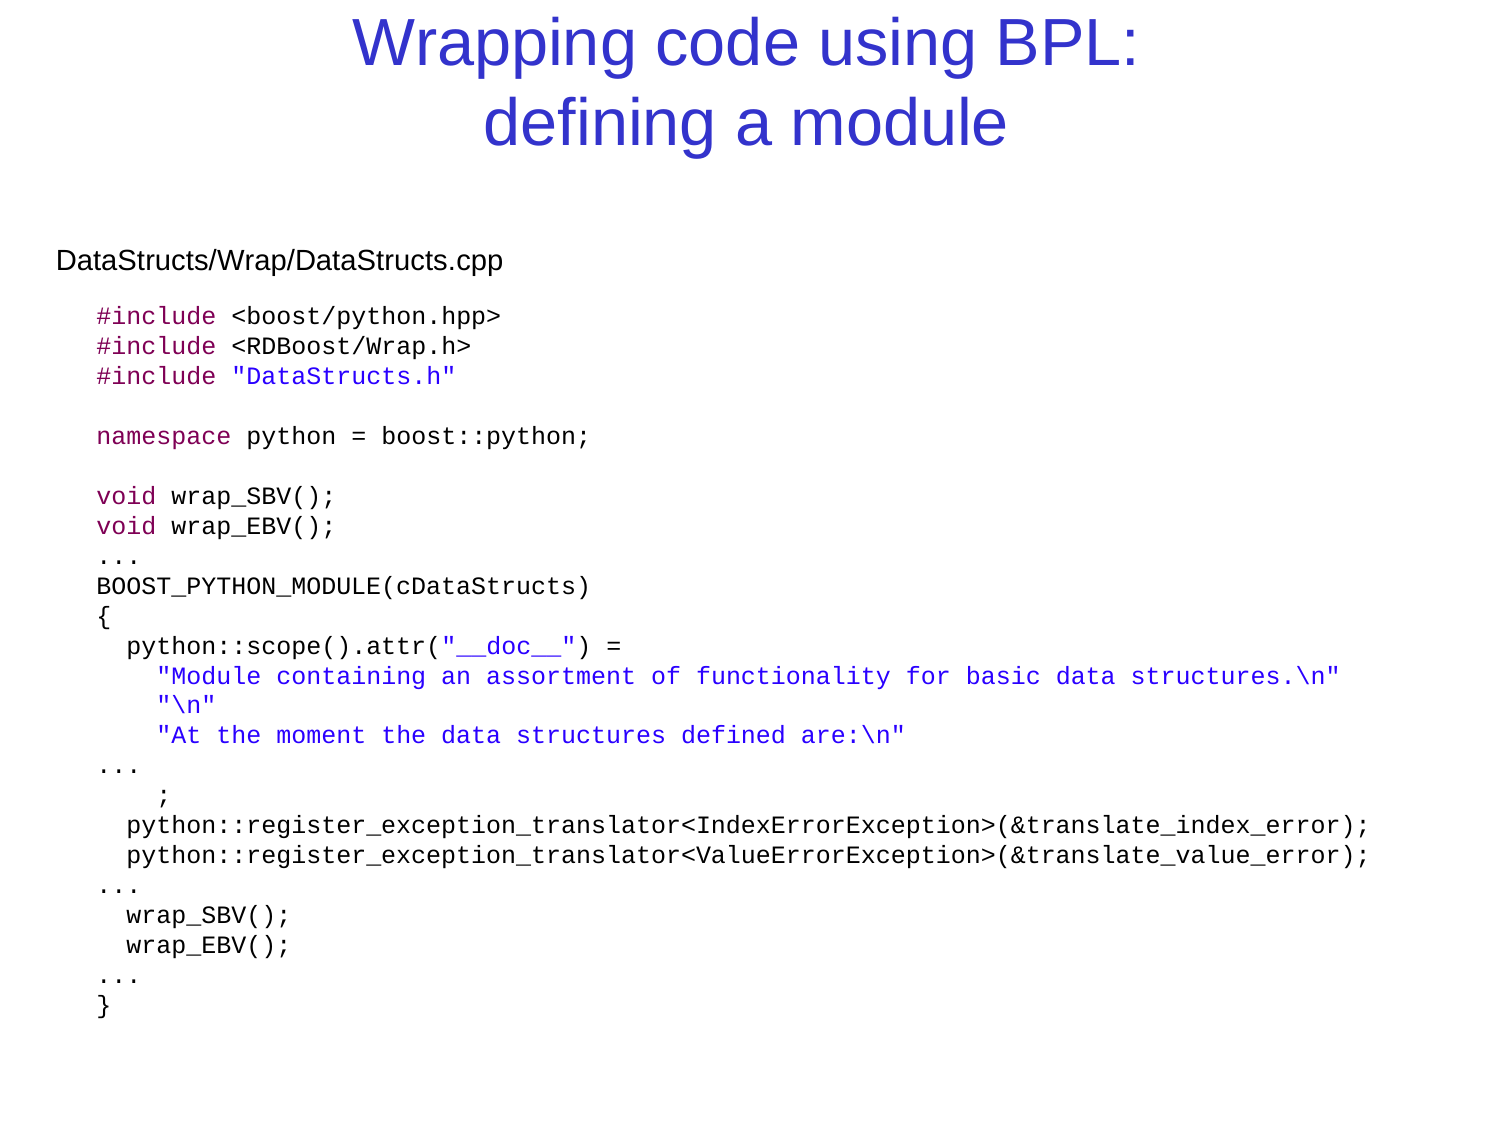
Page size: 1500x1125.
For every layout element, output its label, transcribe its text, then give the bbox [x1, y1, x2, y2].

text_box #include <boost/python.hpp> #include <RDBoost/Wrap.h> #include "DataStructs.h" namespace python = boost::python; void wrap_SBV(); void wrap_EBV(); ... BOOST_PYTHON_MODULE(cDataStructs) { python::scope().attr("__doc__") = "Module containing an assortment of functionality for basic data structures.\n" "\n" "At the moment the data structures defined are:\n" ... ; python::register_exception_translator<IndexErrorException>(&translate_index_error); python::register_exception_translator<ValueErrorException>(&translate_value_error); ... wrap_SBV(); wrap_EBV(); ... } [81, 292, 1445, 1027]
text_box DataStructs/Wrap/DataStructs.cpp [40, 233, 519, 284]
title Wrapping code using BPL: defining a module [77, 0, 1416, 167]
